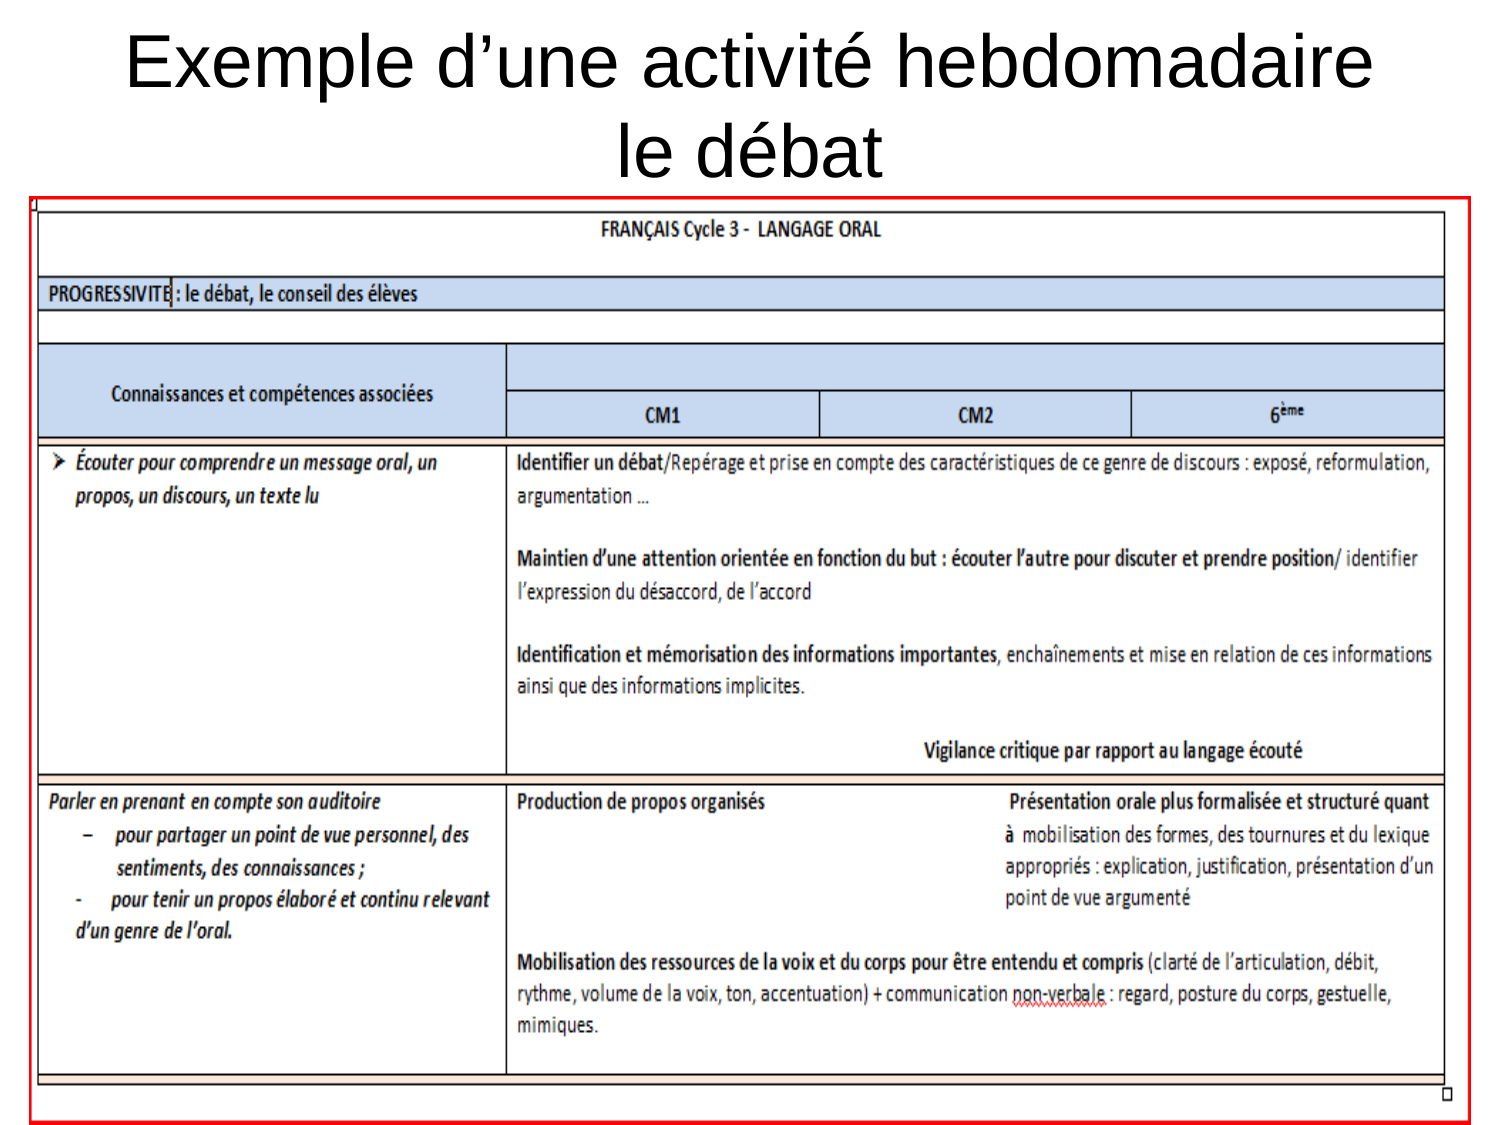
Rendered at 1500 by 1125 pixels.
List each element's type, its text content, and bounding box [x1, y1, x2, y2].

picture [29, 196, 1471, 1125]
title Exemple d’une activité hebdomadaire le débat [75, 45, 1426, 161]
